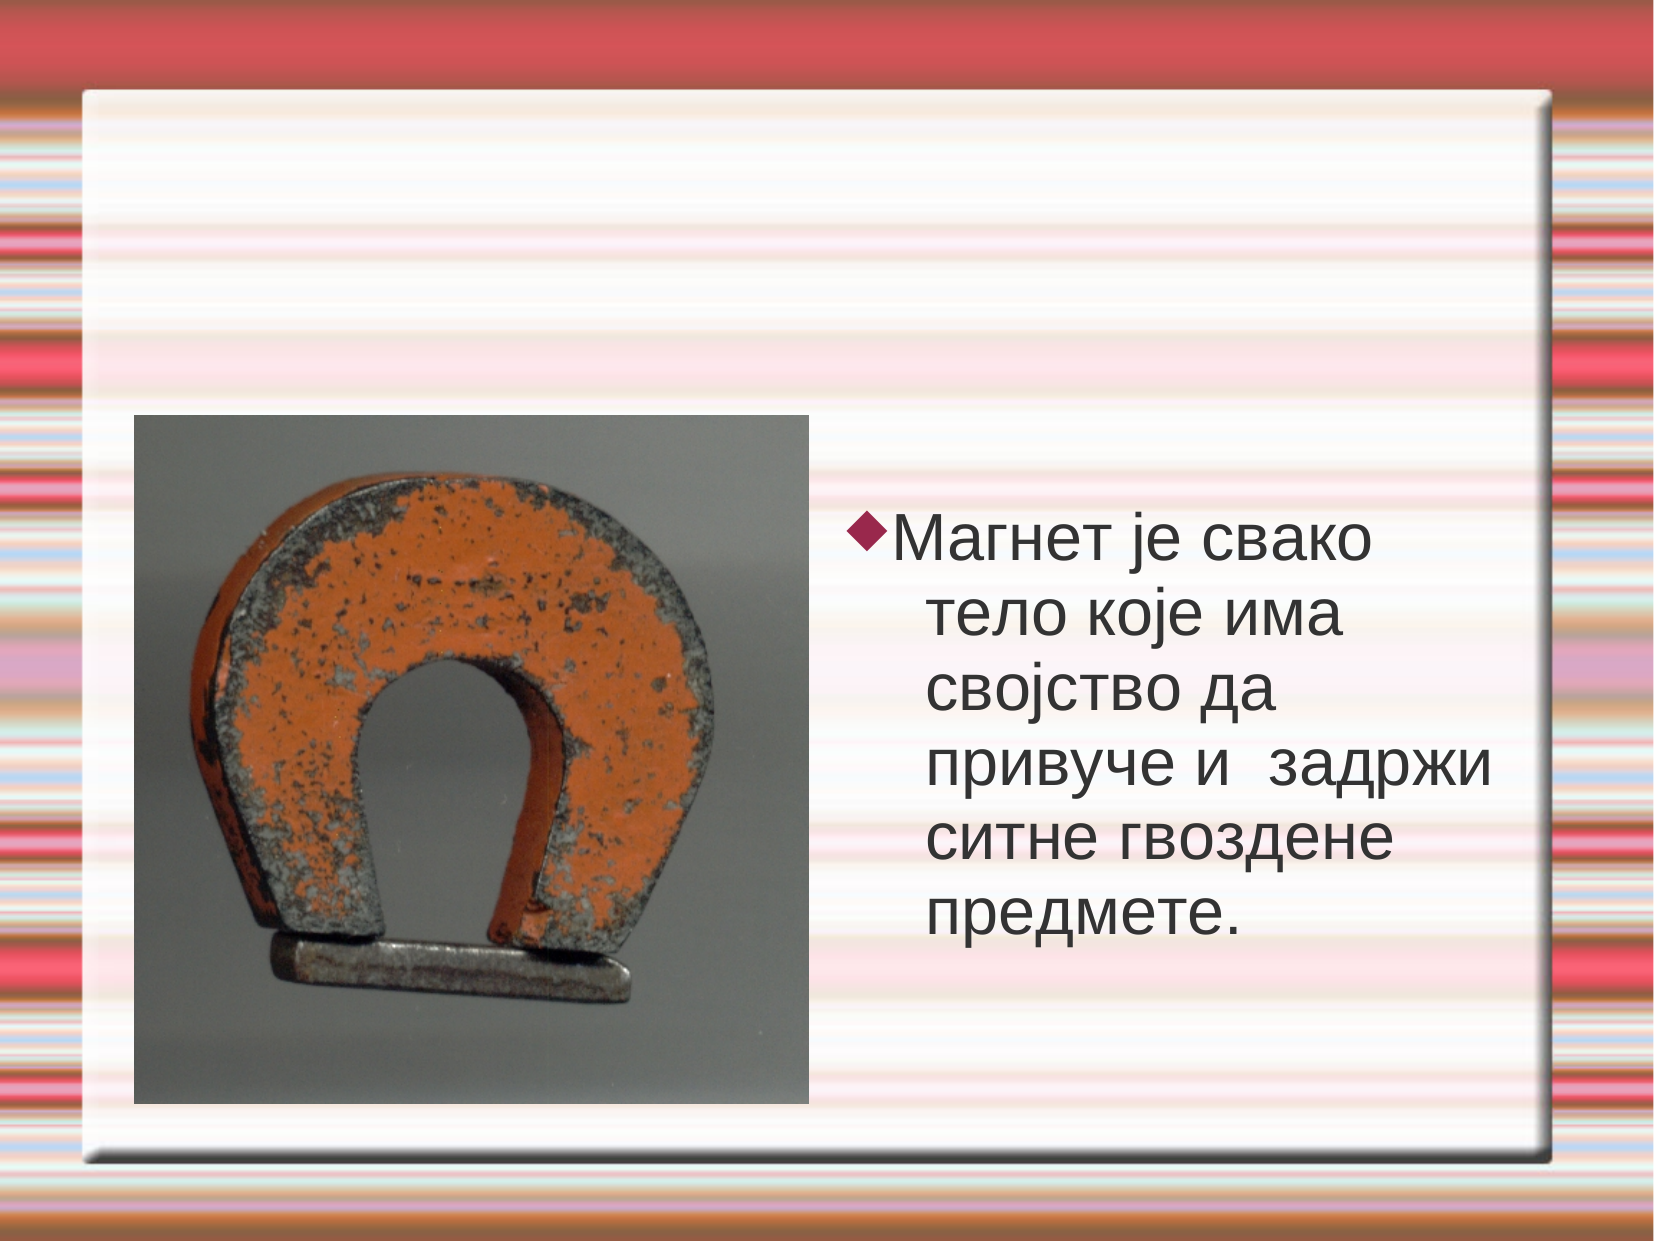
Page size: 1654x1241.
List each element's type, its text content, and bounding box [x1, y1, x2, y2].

list Магнет је свако тело које има својство да привуче и задржи ситне гвоздене предмете. [842, 350, 1517, 1170]
picture [0, 0, 1654, 1241]
